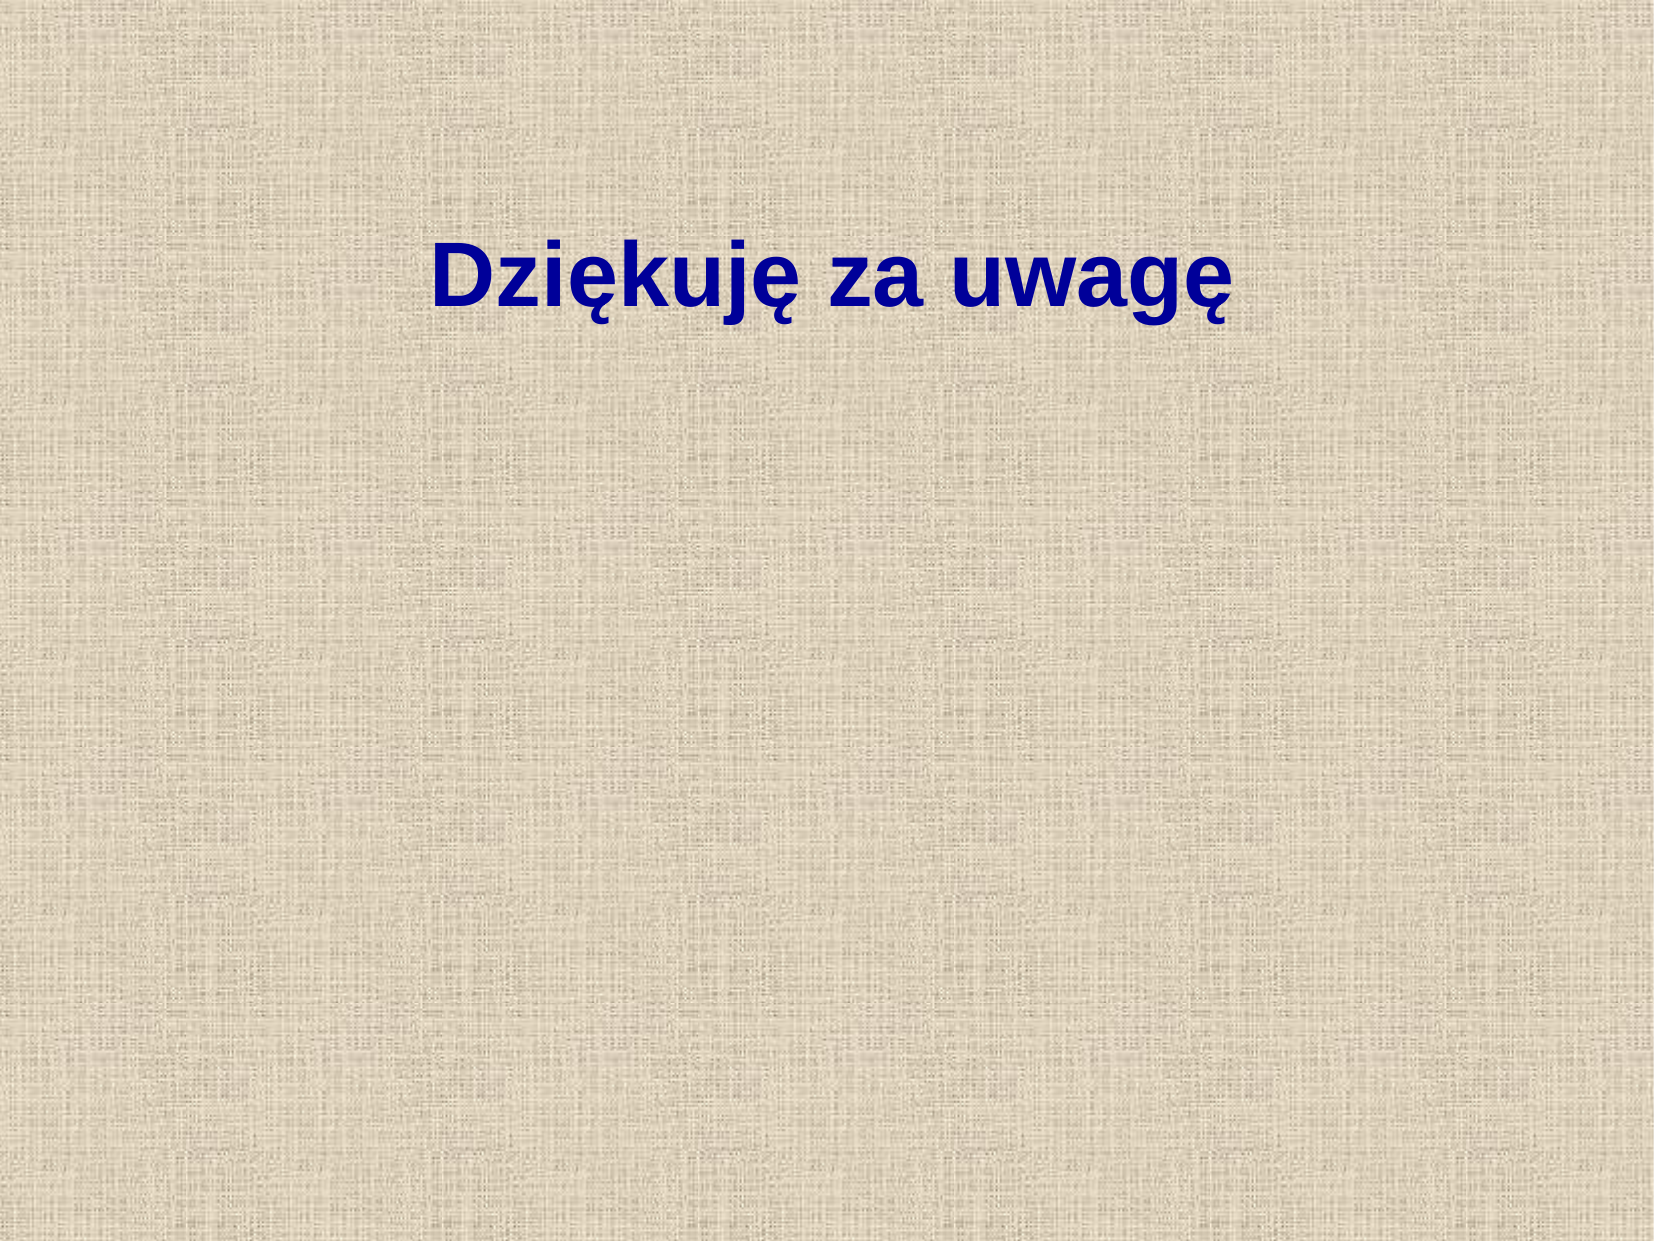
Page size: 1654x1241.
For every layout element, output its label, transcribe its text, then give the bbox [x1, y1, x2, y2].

picture [0, 0, 1654, 1241]
text_box Dziękuję za uwagę [88, 127, 1577, 421]
